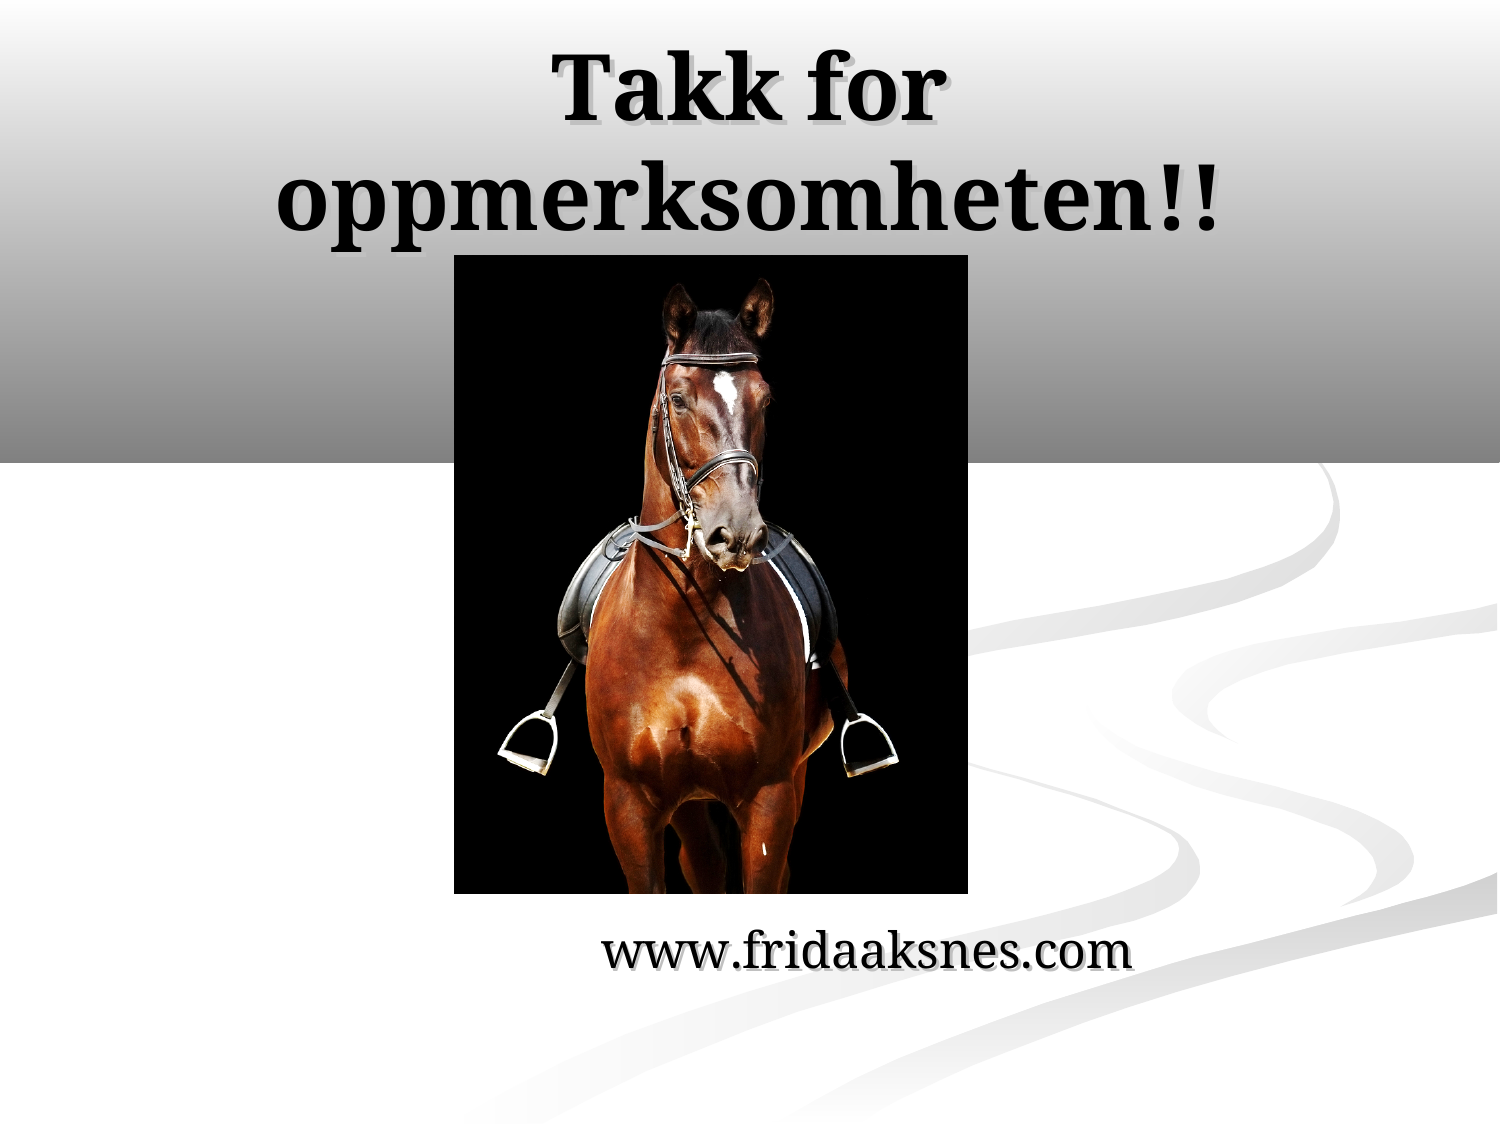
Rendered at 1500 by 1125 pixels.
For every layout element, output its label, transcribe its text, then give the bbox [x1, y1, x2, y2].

picture [454, 255, 968, 646]
list www.fridaaksnes.com [75, 646, 1426, 1006]
title Takk for oppmerksomheten!! [75, 45, 1426, 233]
